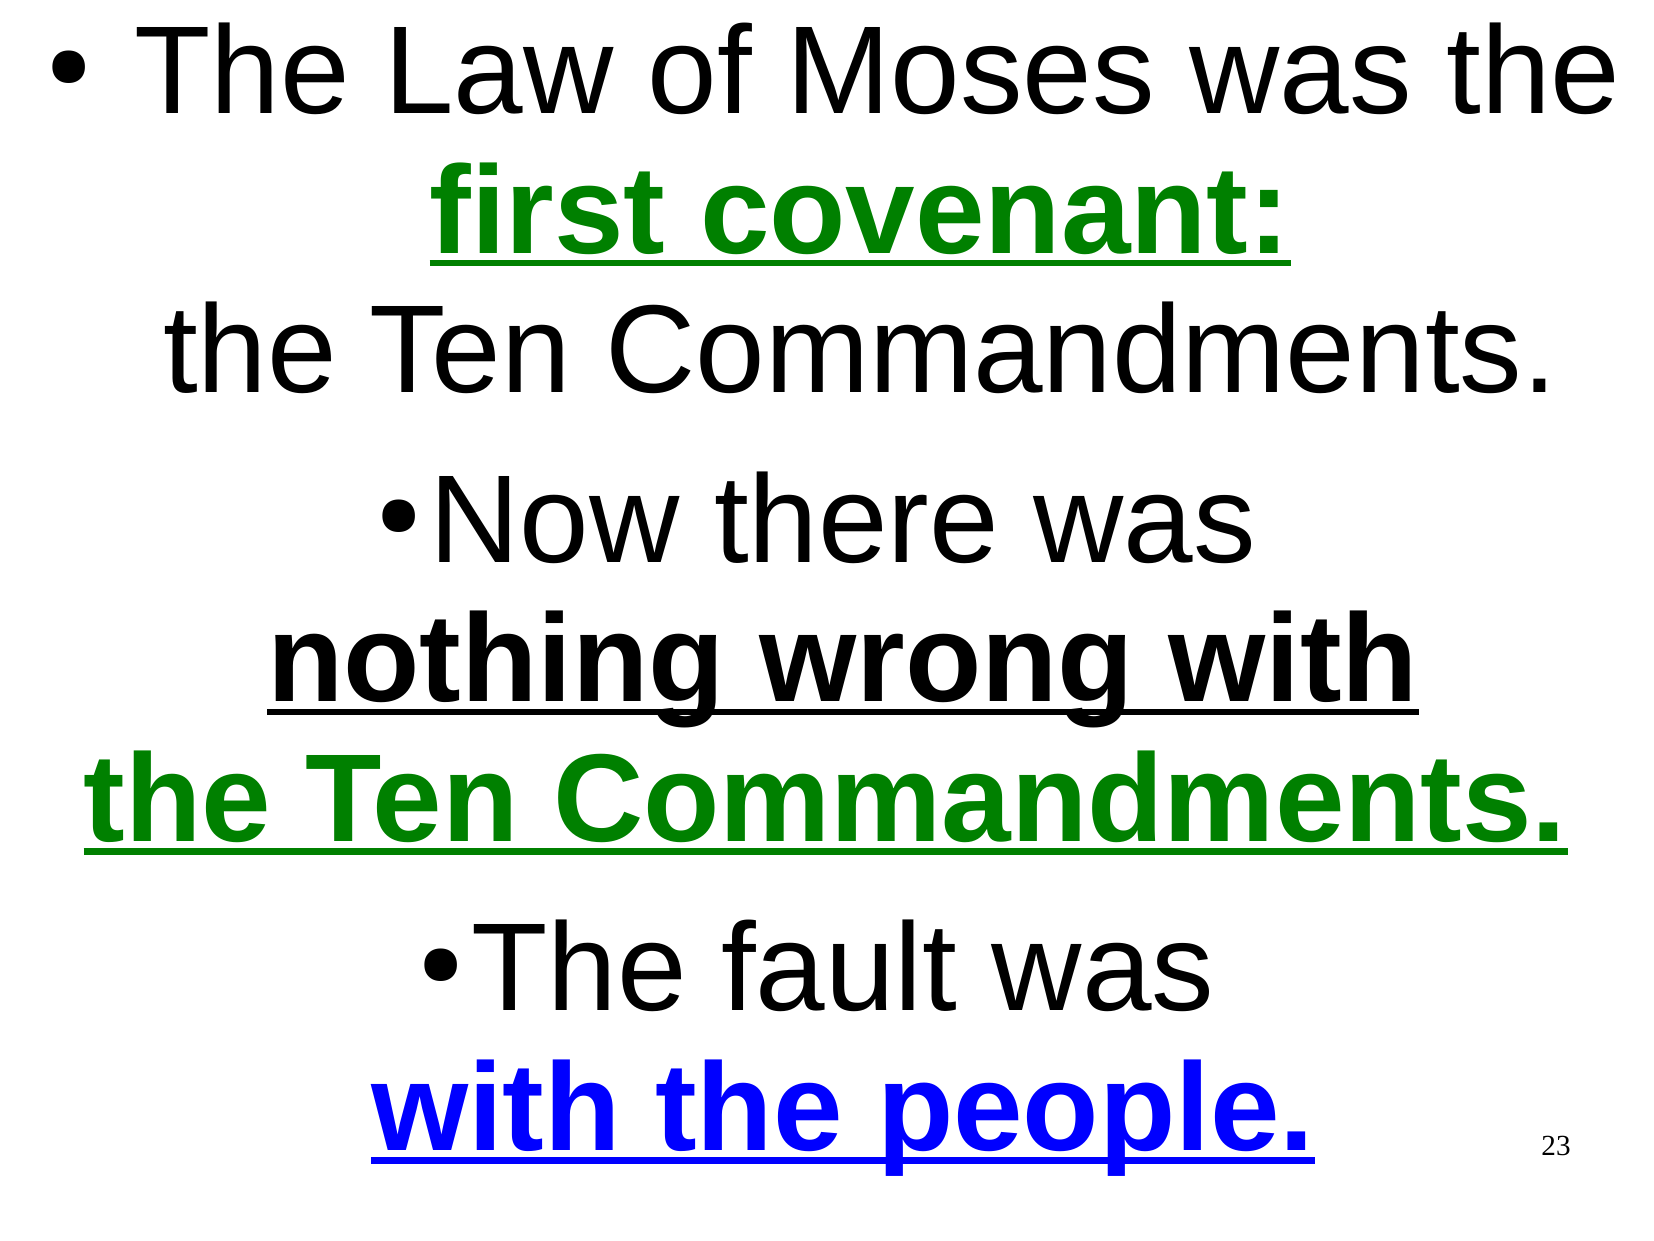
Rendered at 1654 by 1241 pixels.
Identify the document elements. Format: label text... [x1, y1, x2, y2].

list The Law of Moses was the first covenant: the Ten Commandments. Now there was nothing wrong with the Ten Commandments. The fault was with the people. [0, 0, 1651, 1238]
